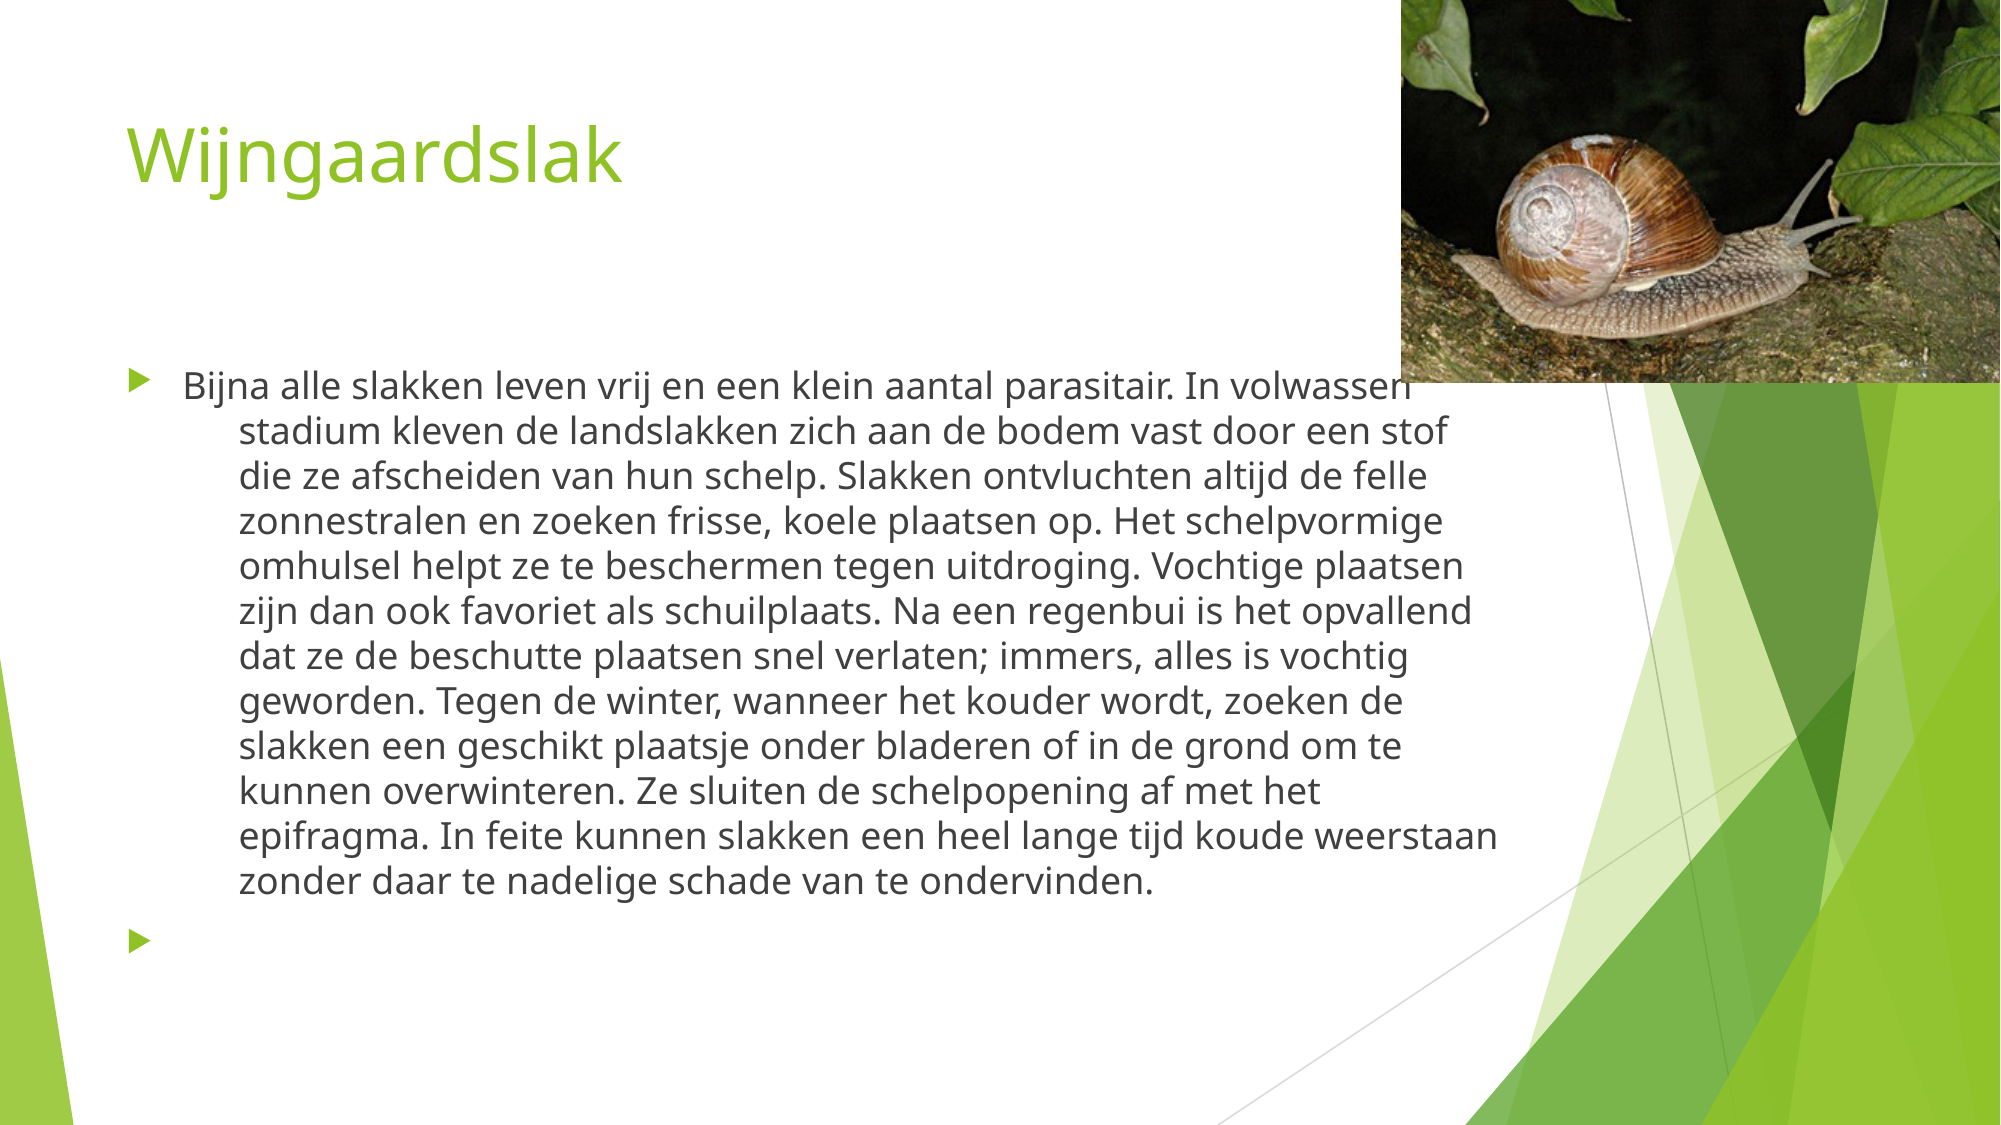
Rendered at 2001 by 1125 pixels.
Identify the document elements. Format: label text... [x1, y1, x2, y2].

picture [1401, 0, 2000, 383]
title Wijngaardslak [111, 99, 1401, 317]
list Bijna alle slakken leven vrij en een klein aantal parasitair. In volwassen stadium kleven de landslakken zich aan de bodem vast door een stof die ze afscheiden van hun schelp. Slakken ontvluchten altijd de felle zonnestralen en zoeken frisse, koele plaatsen op. Het schelpvormige omhulsel helpt ze te beschermen tegen uitdroging. Vochtige plaatsen zijn dan ook favoriet als schuilplaats. Na een regenbui is het opvallend dat ze de beschutte plaatsen snel verlaten; immers, alles is vochtig geworden. Tegen de winter, wanneer het kouder wordt, zoeken de slakken een geschikt plaatsje onder bladeren of in de grond om te kunnen overwinteren. Ze sluiten de schelpopening af met het epifragma. In feite kunnen slakken een heel lange tijd koude weerstaan zonder daar te nadelige schade van te ondervinden. [111, 354, 1522, 992]
